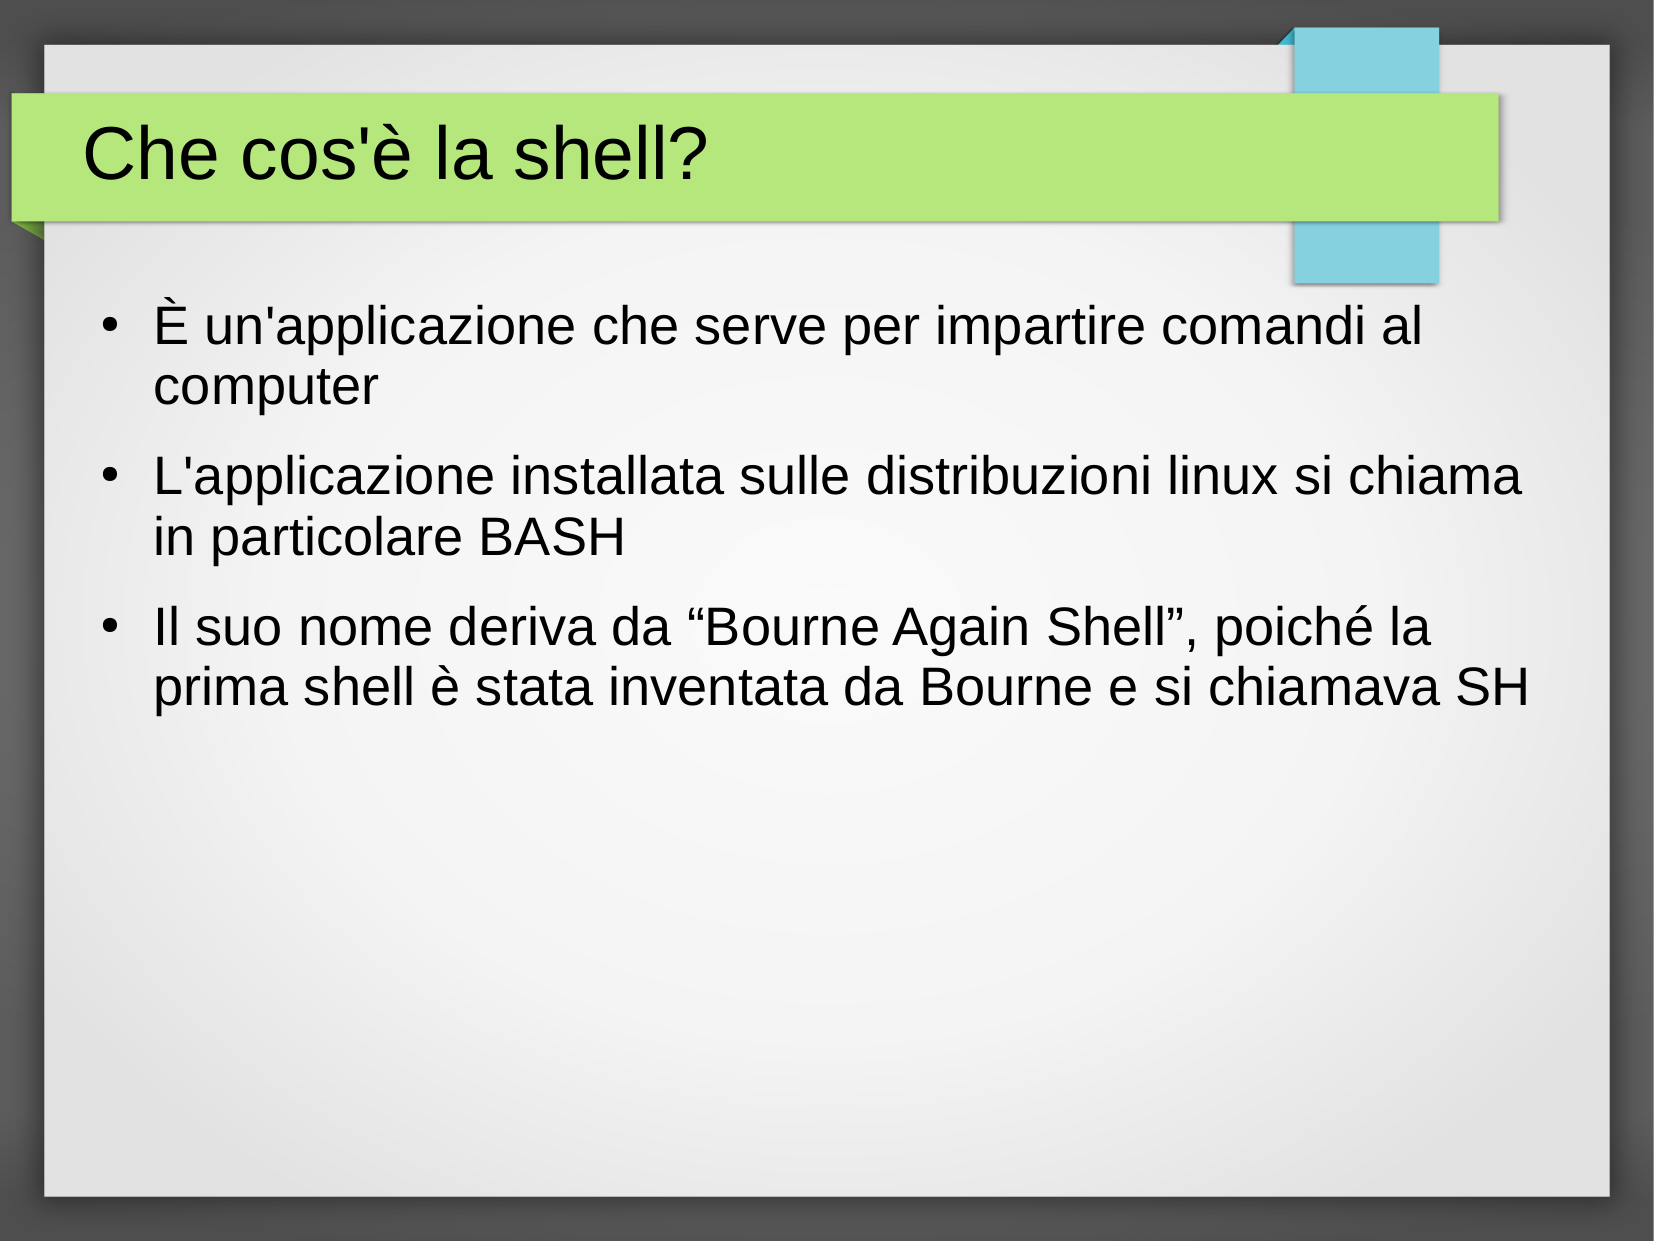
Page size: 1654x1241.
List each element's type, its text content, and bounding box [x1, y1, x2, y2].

picture [0, 0, 1654, 1241]
list È un'applicazione che serve per impartire comandi al computer L'applicazione installata sulle distribuzioni linux si chiama in particolare BASH Il suo nome deriva da “Bourne Again Shell”, poiché la prima shell è stata inventata da Bourne e si chiamava SH [82, 295, 1571, 1015]
title Che cos'è la shell? [82, 94, 1264, 213]
